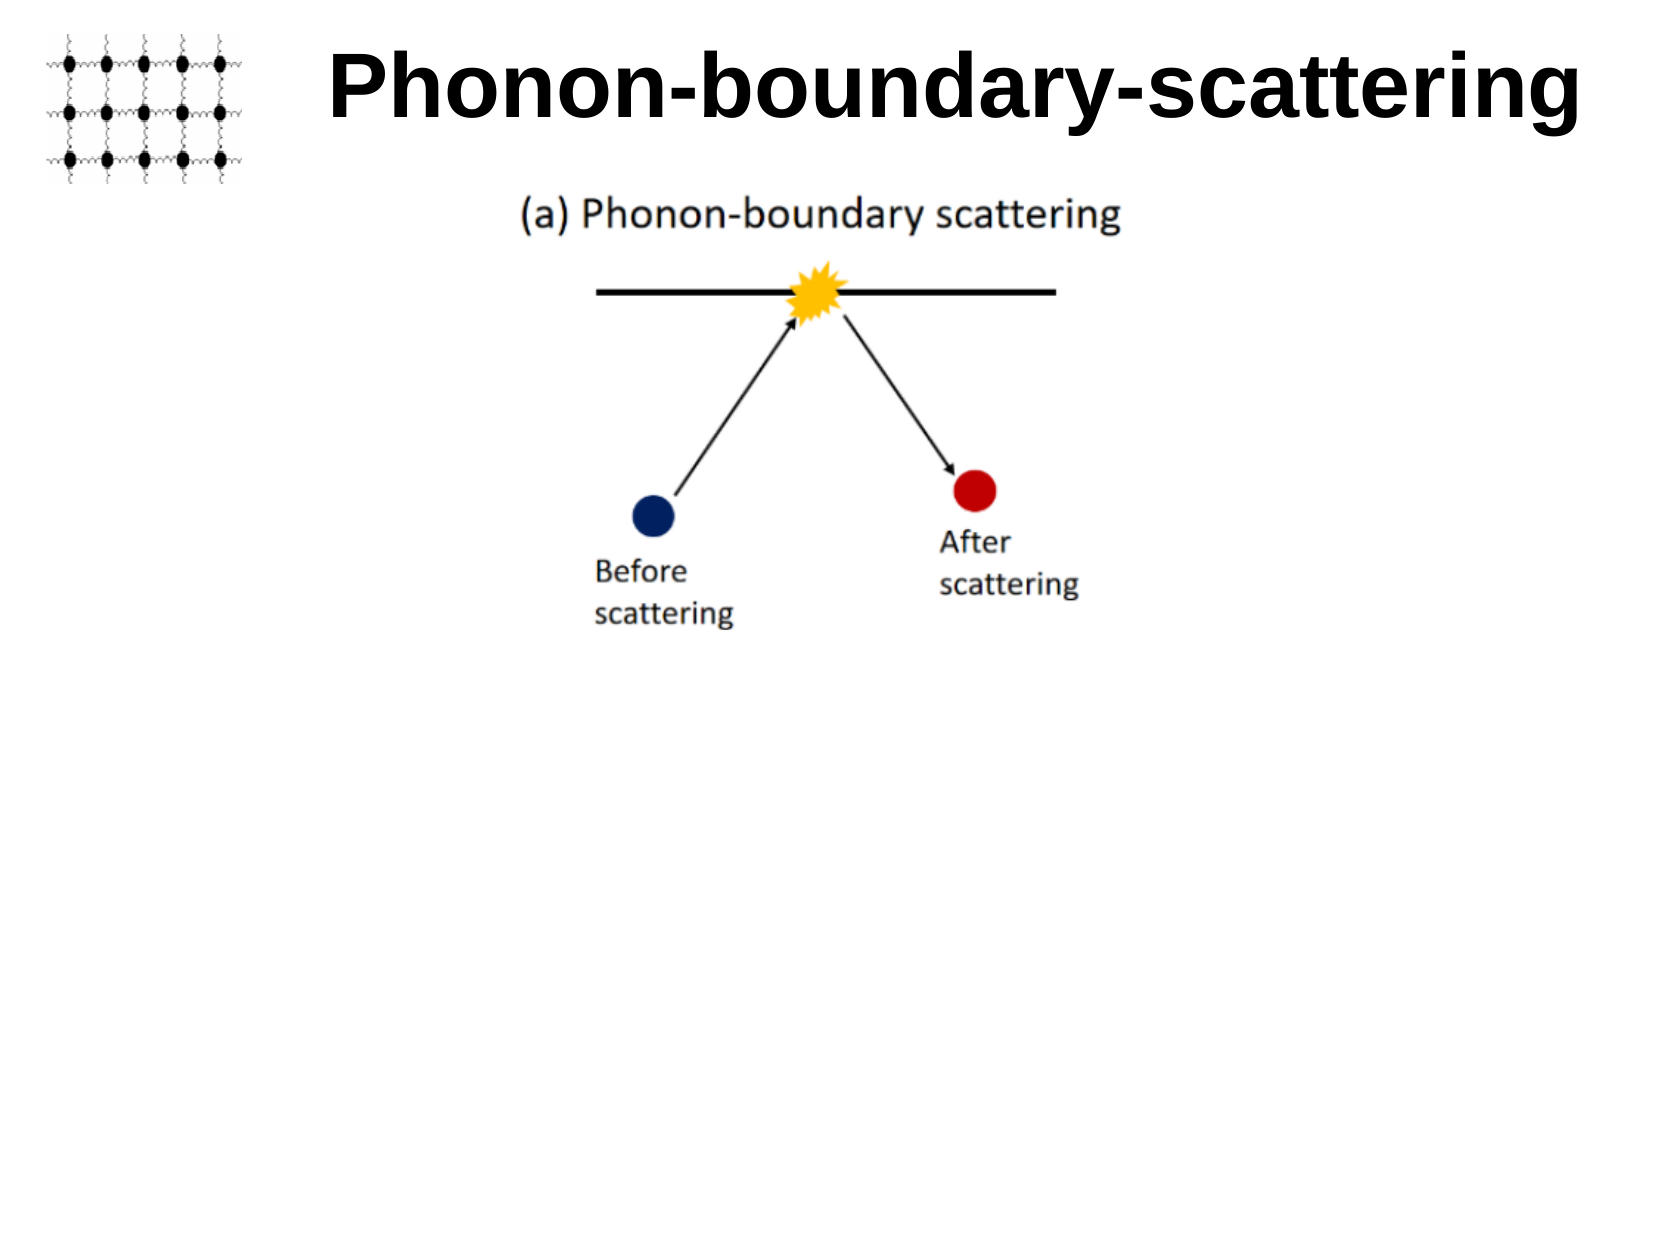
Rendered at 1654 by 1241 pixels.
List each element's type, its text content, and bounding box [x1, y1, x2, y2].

picture [11, 12, 212, 189]
title Phonon-boundary-scattering [212, 0, 1654, 189]
picture [496, 188, 1170, 633]
